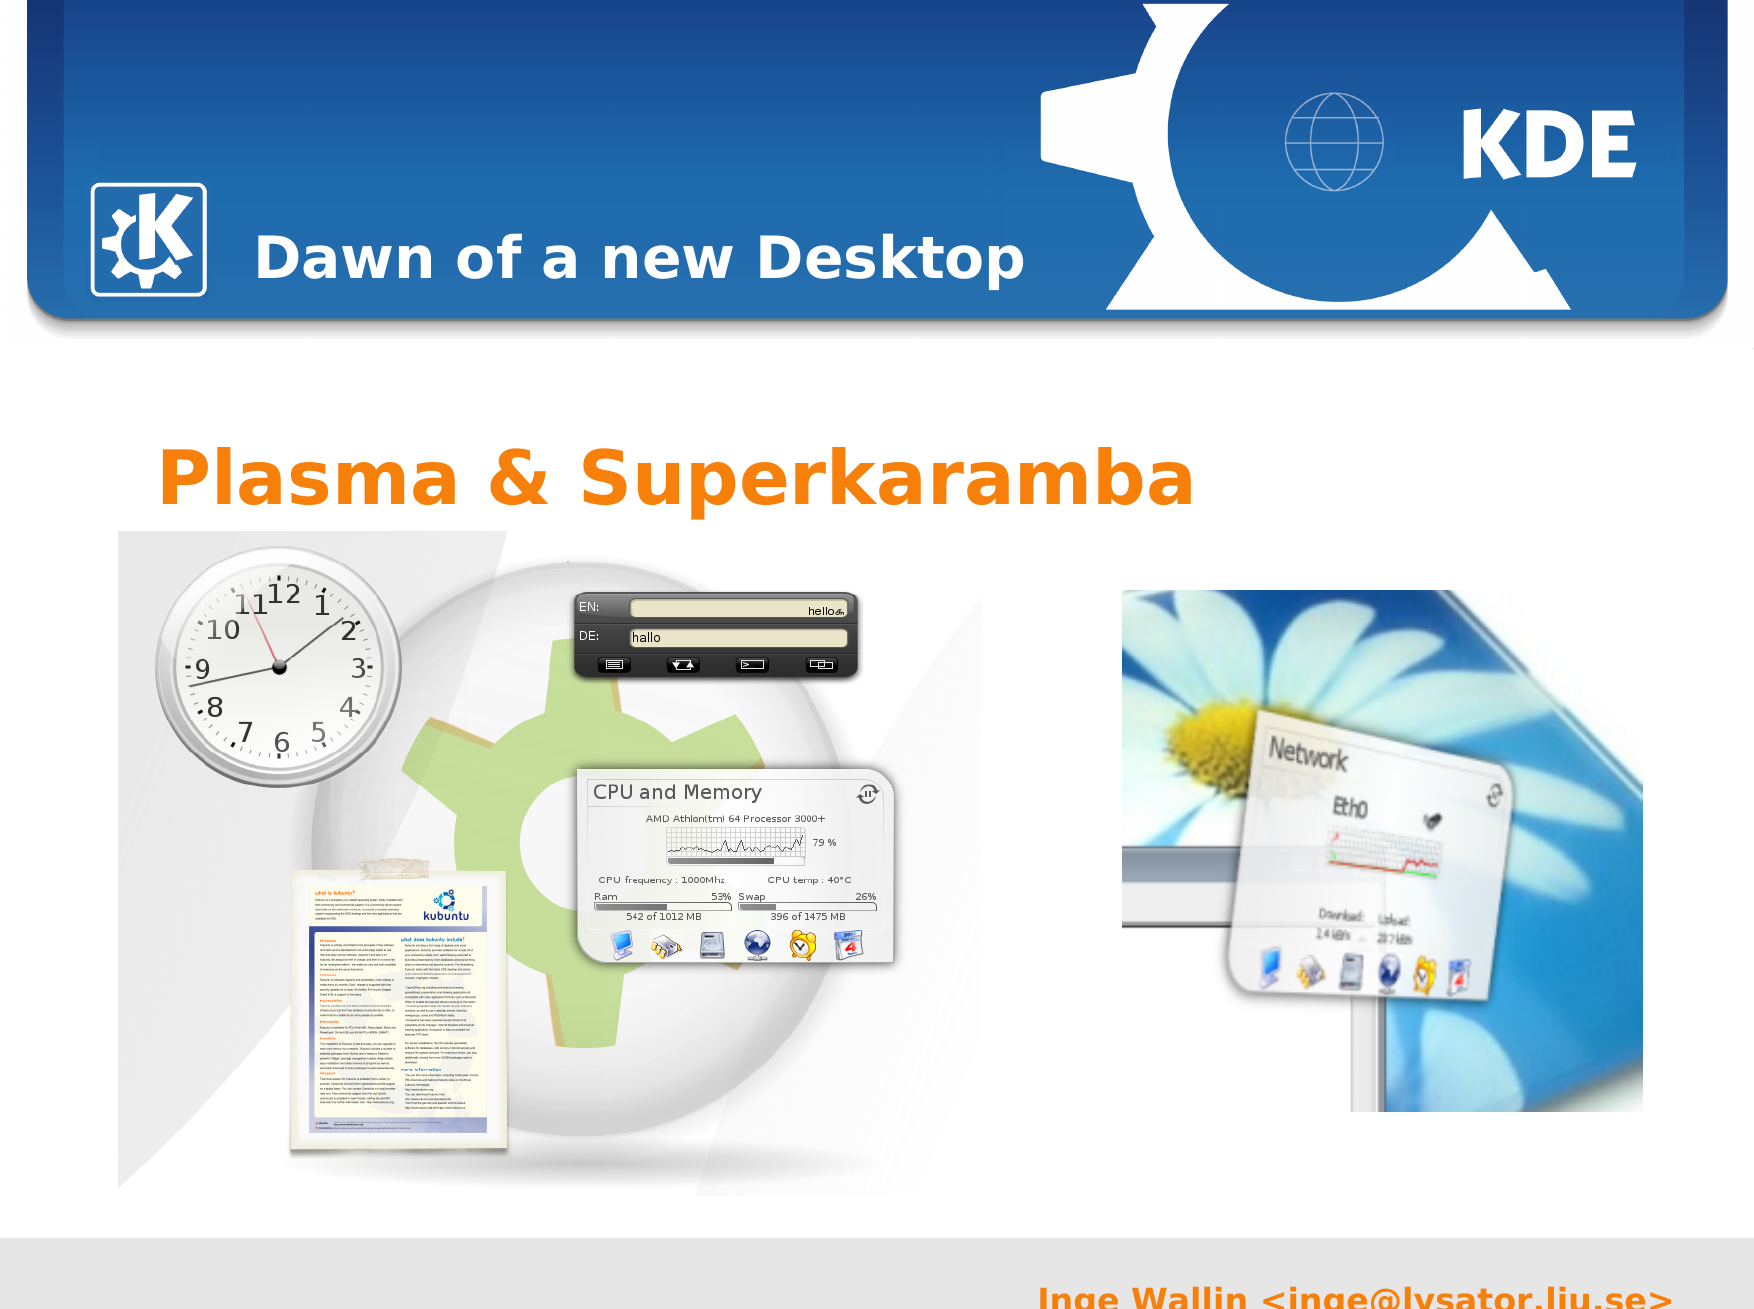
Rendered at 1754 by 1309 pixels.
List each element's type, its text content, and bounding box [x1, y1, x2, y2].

text_box Plasma & Superkaramba [111, 383, 1684, 486]
picture [118, 531, 981, 1196]
picture [1122, 590, 1643, 1112]
text_box Dawn of a new Desktop [208, 183, 1063, 296]
picture [0, 0, 1754, 349]
